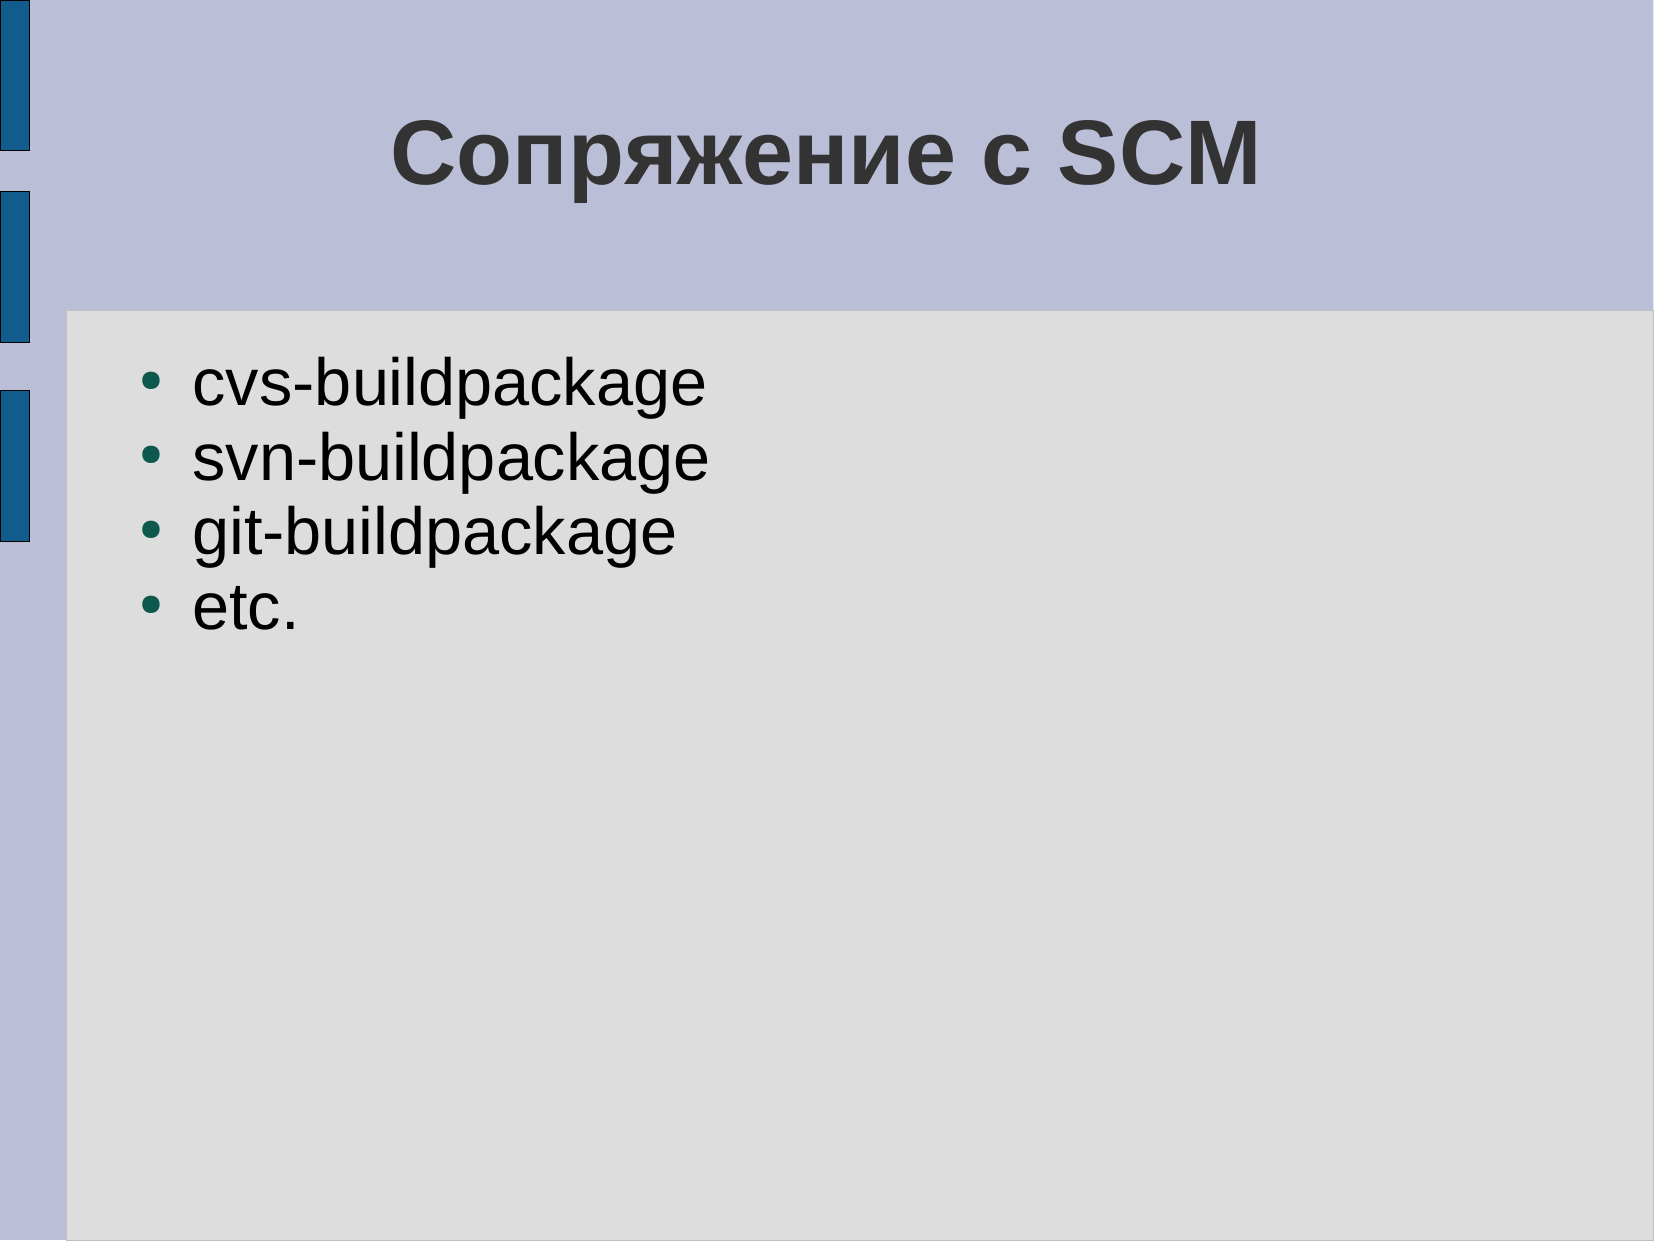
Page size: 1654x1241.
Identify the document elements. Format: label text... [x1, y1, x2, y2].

title Сопряжение с SCM [82, 56, 1571, 250]
list cvs-buildpackage svn-buildpackage git-buildpackage etc. [121, 344, 1534, 1164]
